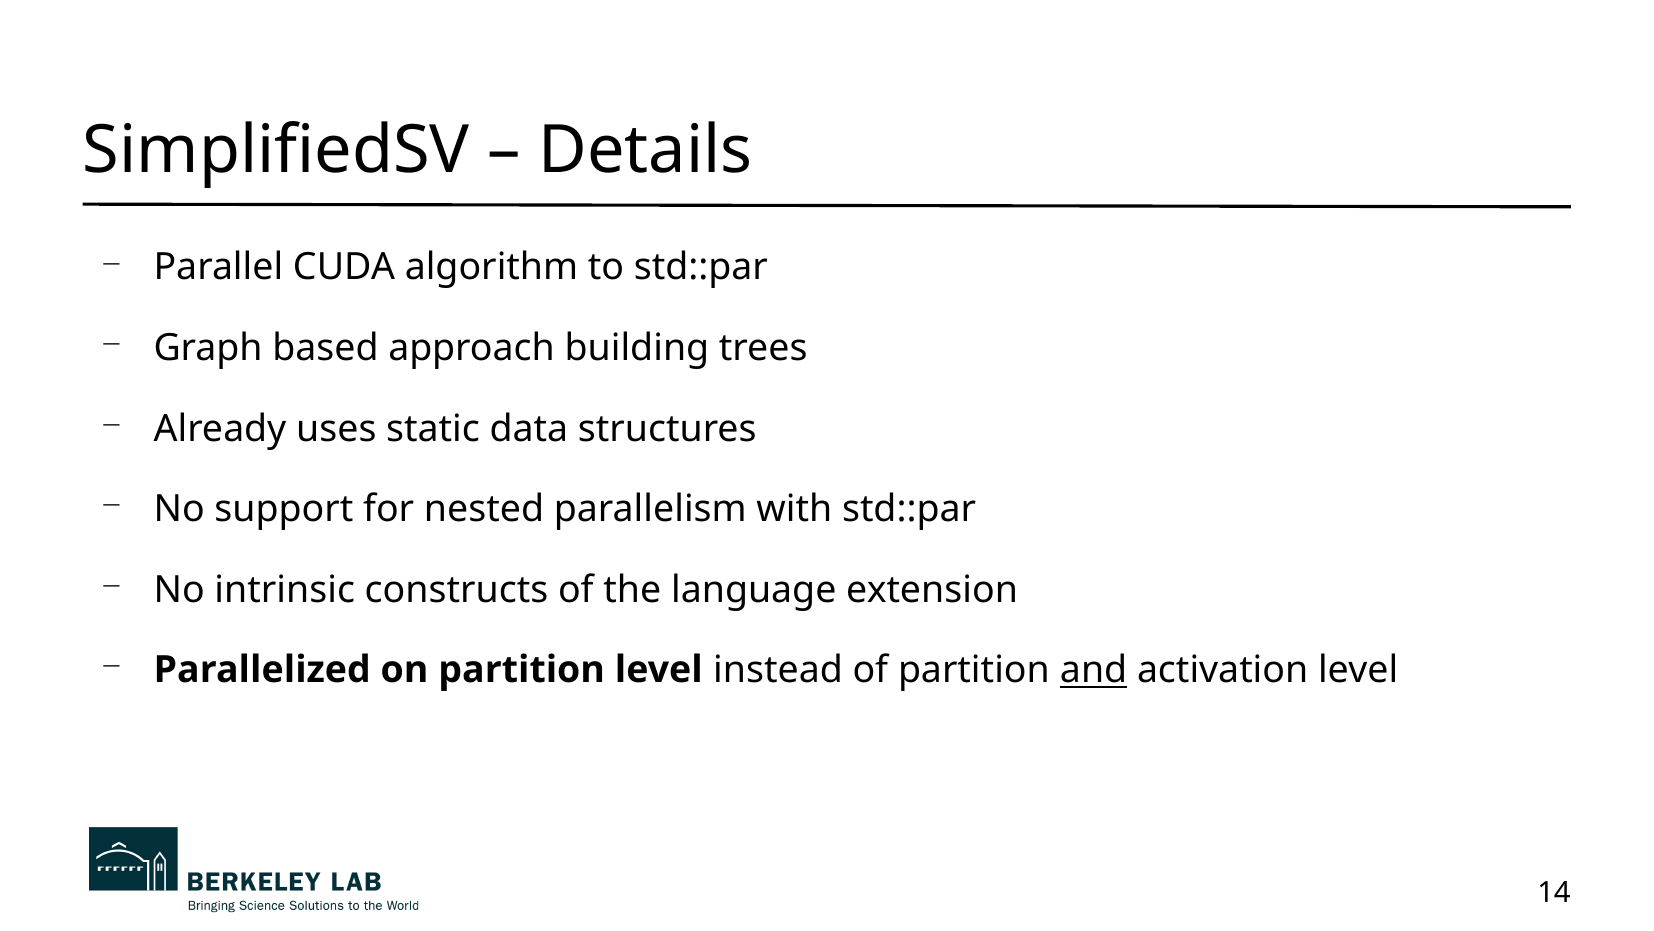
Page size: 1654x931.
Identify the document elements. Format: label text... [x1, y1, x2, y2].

list Parallel CUDA algorithm to std::par Graph based approach building trees Already uses static data structures No support for nested parallelism with std::par No intrinsic constructs of the language extension Parallelized on partition level instead of partition and activation level [82, 240, 1571, 826]
title SimplifiedSV – Details [82, 37, 1571, 193]
picture [71, 809, 436, 930]
